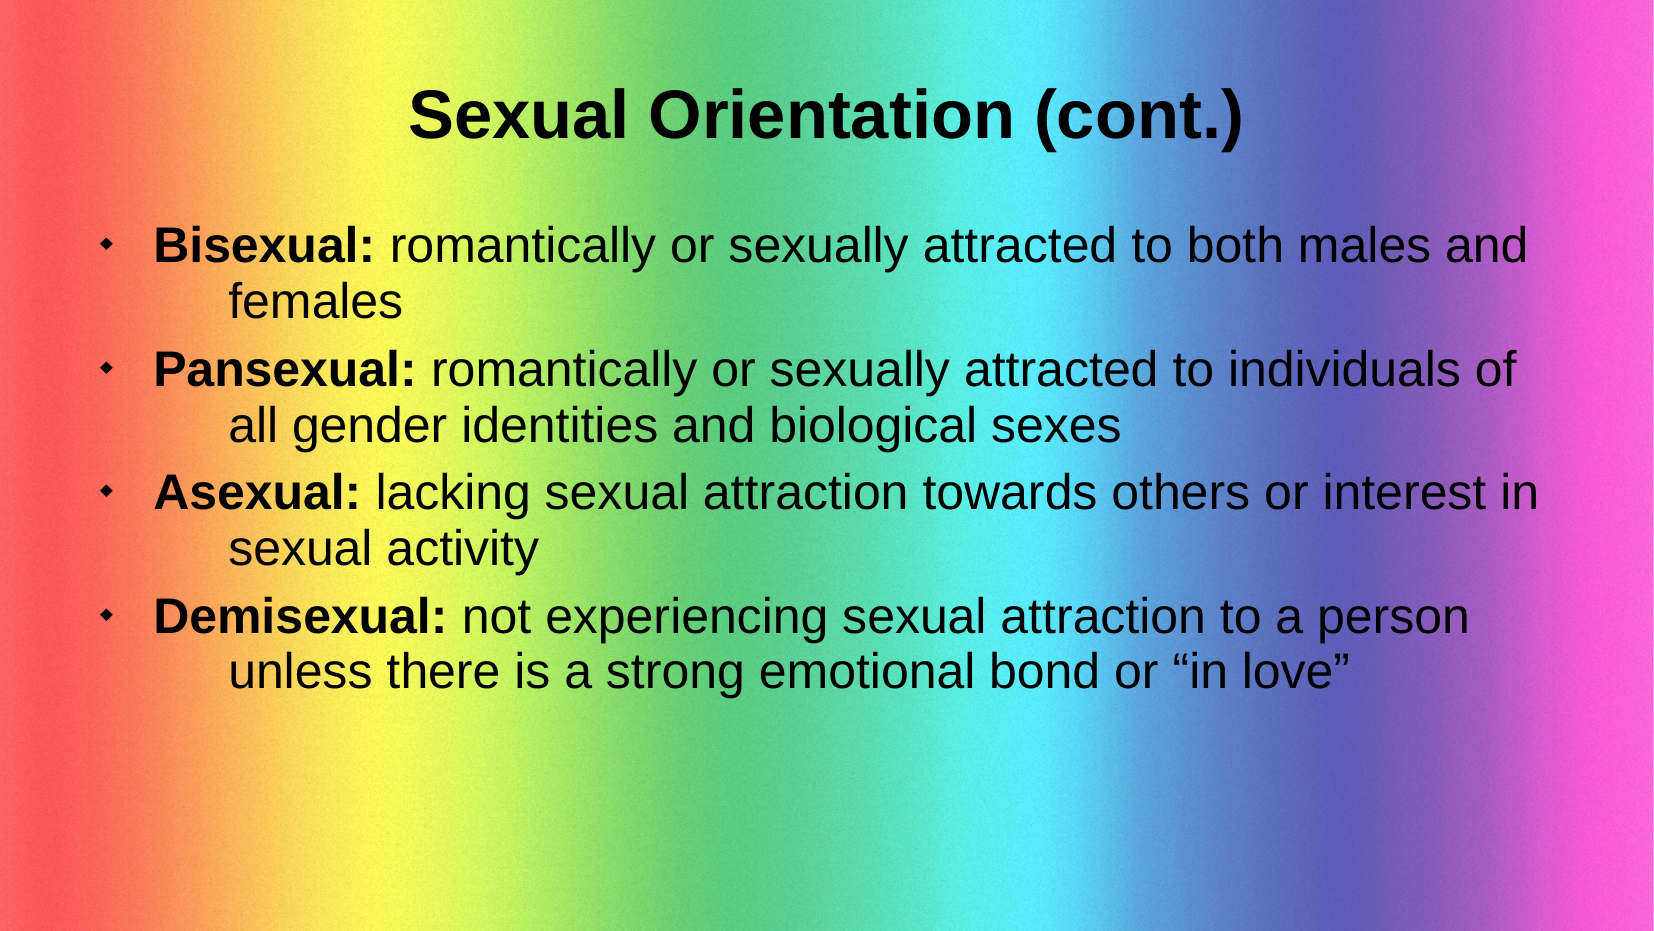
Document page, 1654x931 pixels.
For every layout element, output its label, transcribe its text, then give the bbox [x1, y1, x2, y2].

title Sexual Orientation (cont.) [82, 36, 1571, 193]
picture [0, 0, 1654, 931]
list Bisexual: romantically or sexually attracted to both males and females Pansexual: romantically or sexually attracted to individuals of all gender identities and biological sexes Asexual: lacking sexual attraction towards others or interest in sexual activity Demisexual: not experiencing sexual attraction to a person unless there is a strong emotional bond or “in love” [82, 217, 1571, 799]
